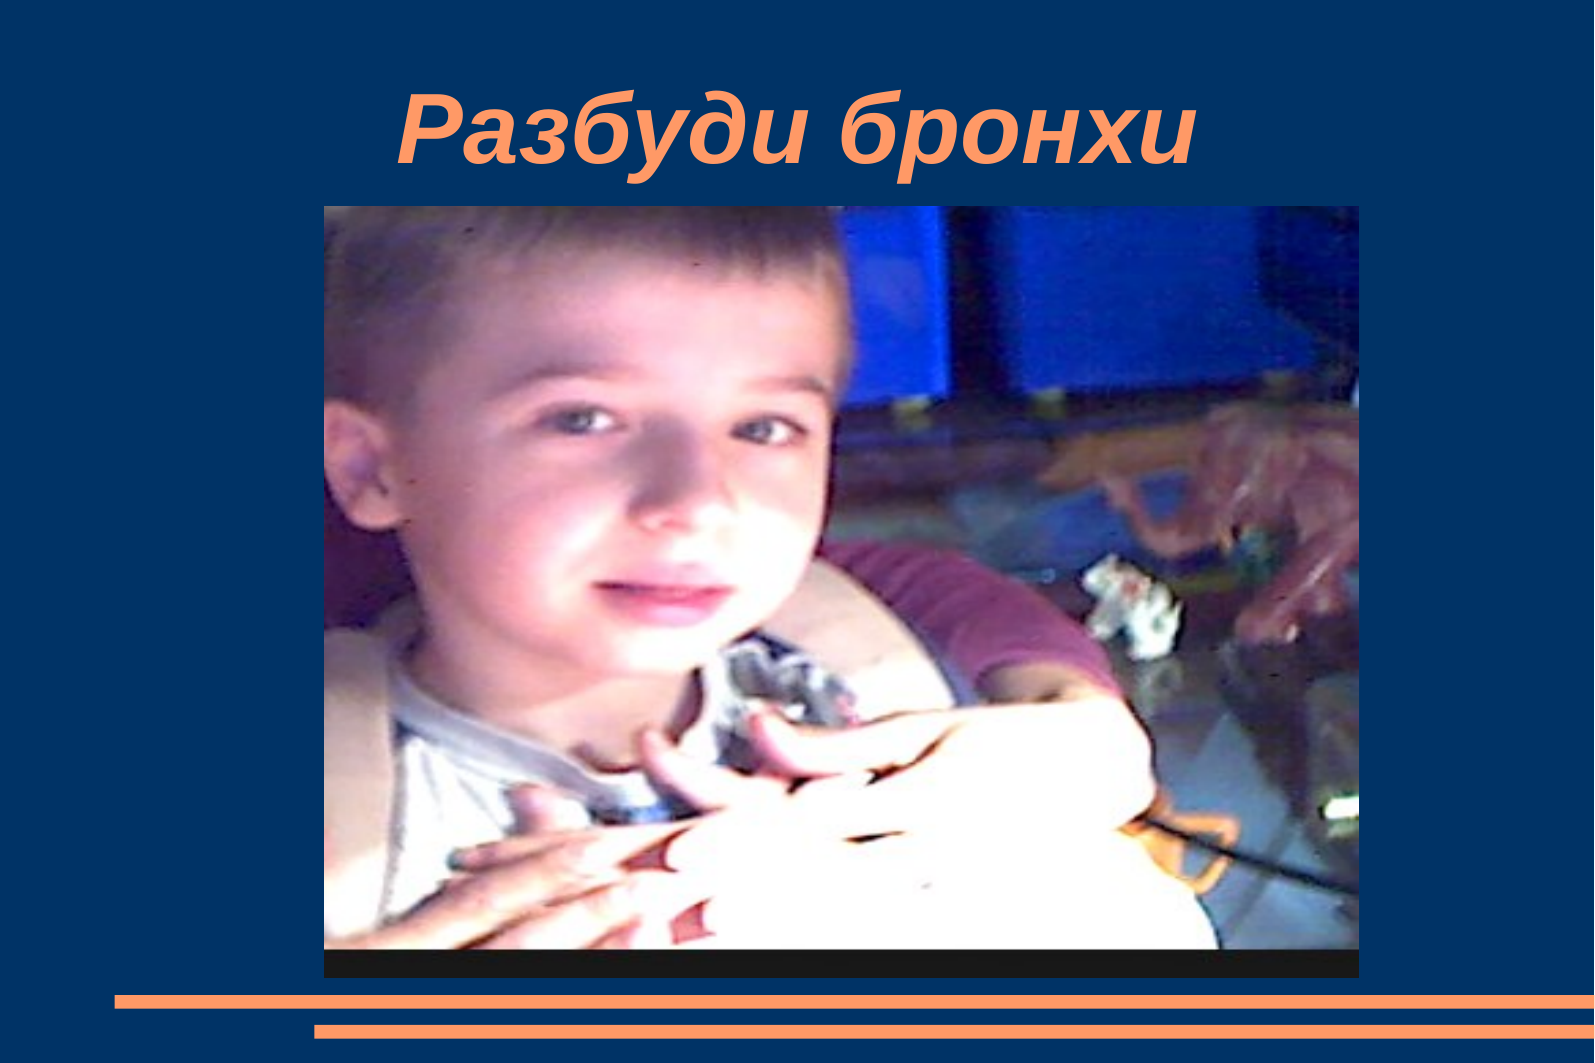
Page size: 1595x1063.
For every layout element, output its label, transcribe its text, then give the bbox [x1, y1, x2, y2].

title Разбуди бронхи [117, 39, 1479, 218]
picture [324, 206, 1359, 978]
